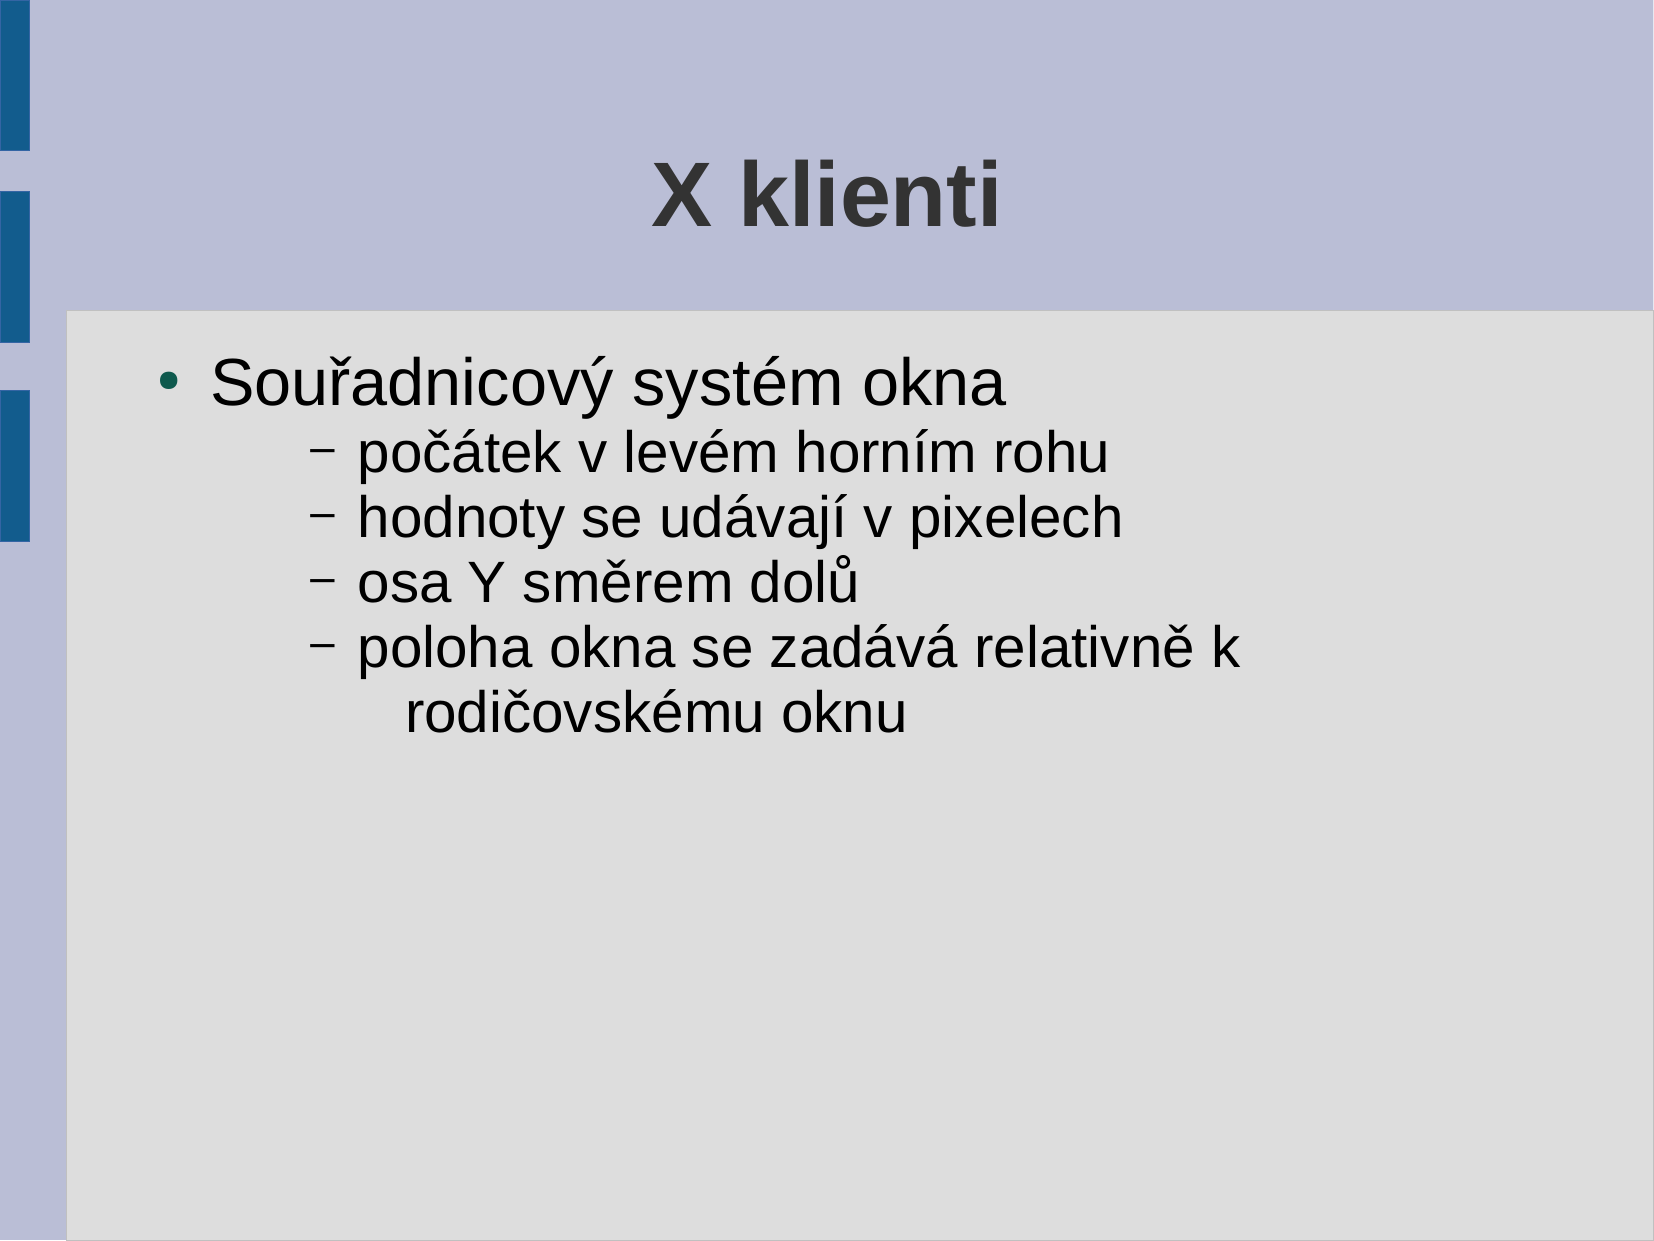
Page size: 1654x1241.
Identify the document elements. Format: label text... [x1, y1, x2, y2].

title X klienti [121, 91, 1534, 299]
list Souřadnicový systém okna počátek v levém horním rohu hodnoty se udávají v pixelech osa Y směrem dolů poloha okna se zadává relativně k rodičovskému oknu [121, 344, 1534, 1127]
